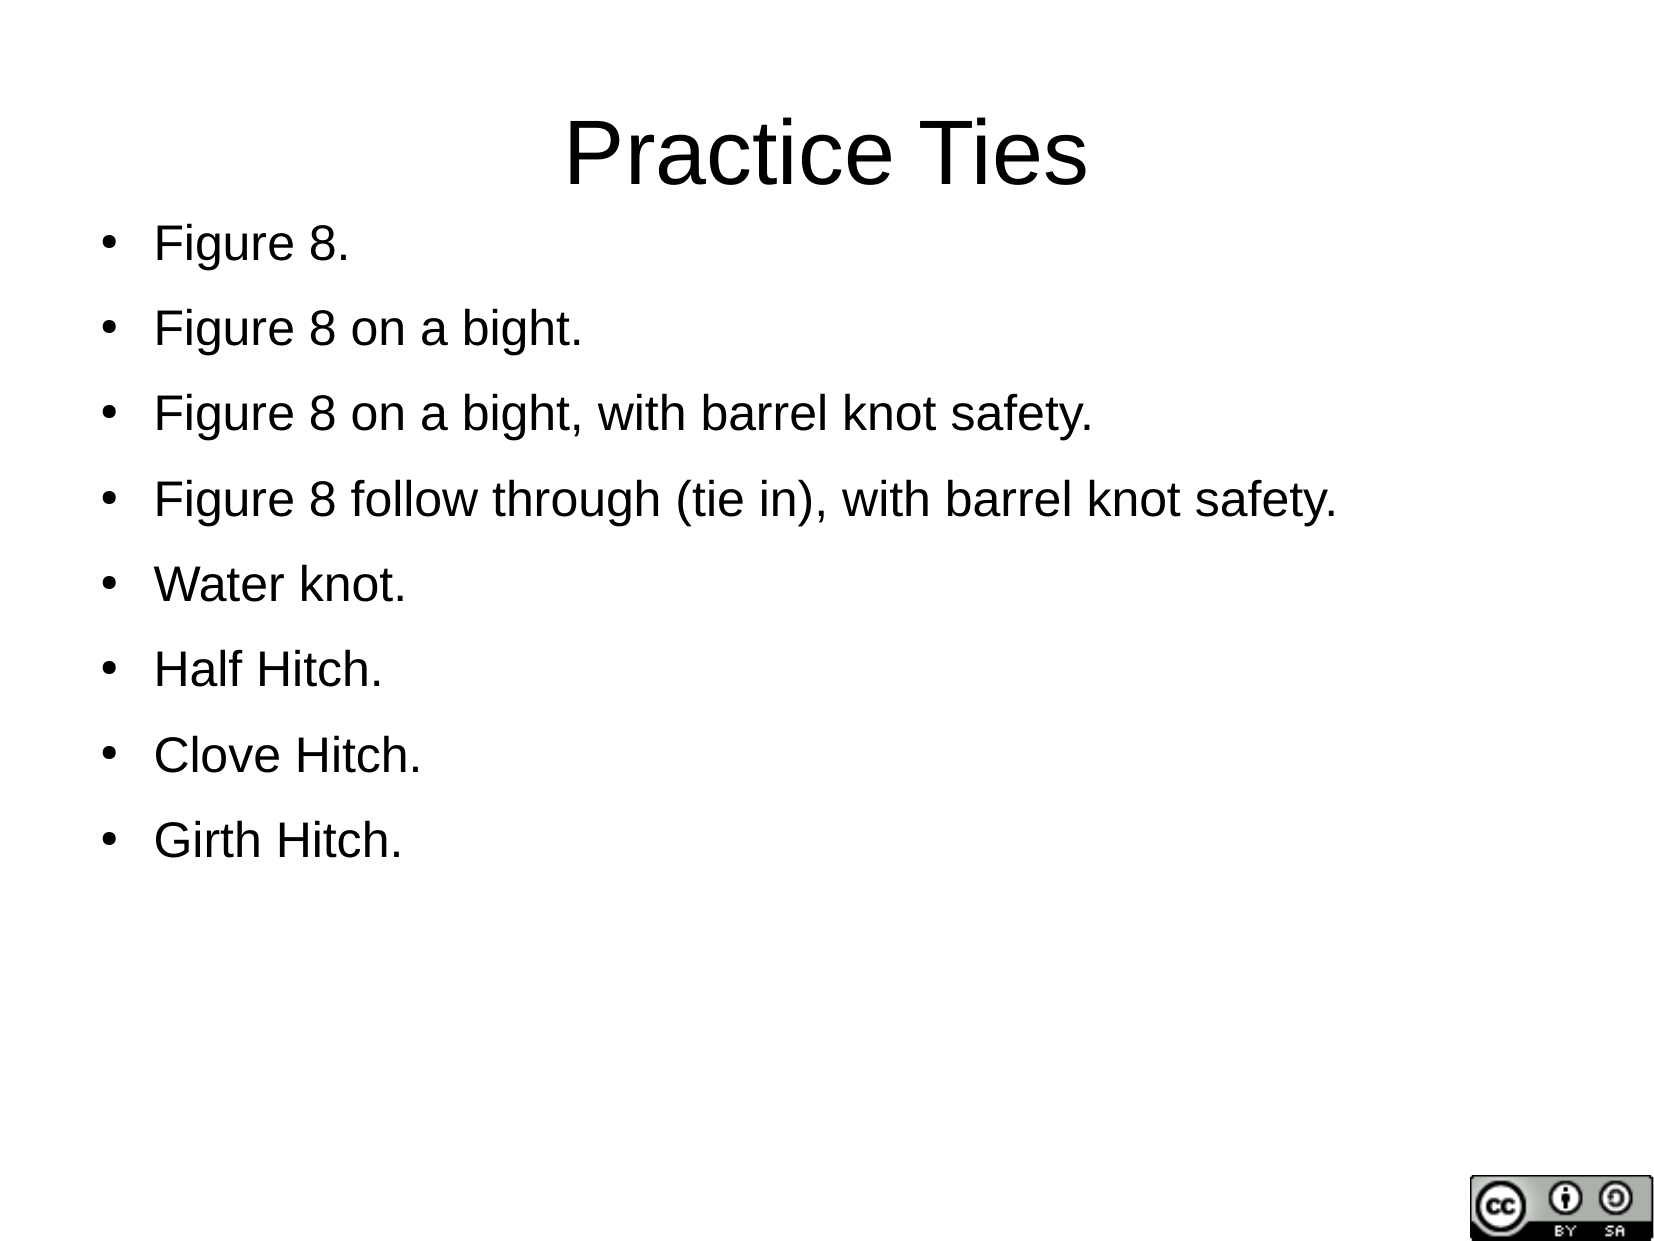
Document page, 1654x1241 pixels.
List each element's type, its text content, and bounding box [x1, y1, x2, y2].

picture [1470, 1175, 1654, 1241]
list Figure 8. Figure 8 on a bight. Figure 8 on a bight, with barrel knot safety. Figure 8 follow through (tie in), with barrel knot safety. Water knot. Half Hitch. Clove Hitch. Girth Hitch. [82, 215, 1571, 935]
title Practice Ties [82, 49, 1571, 215]
